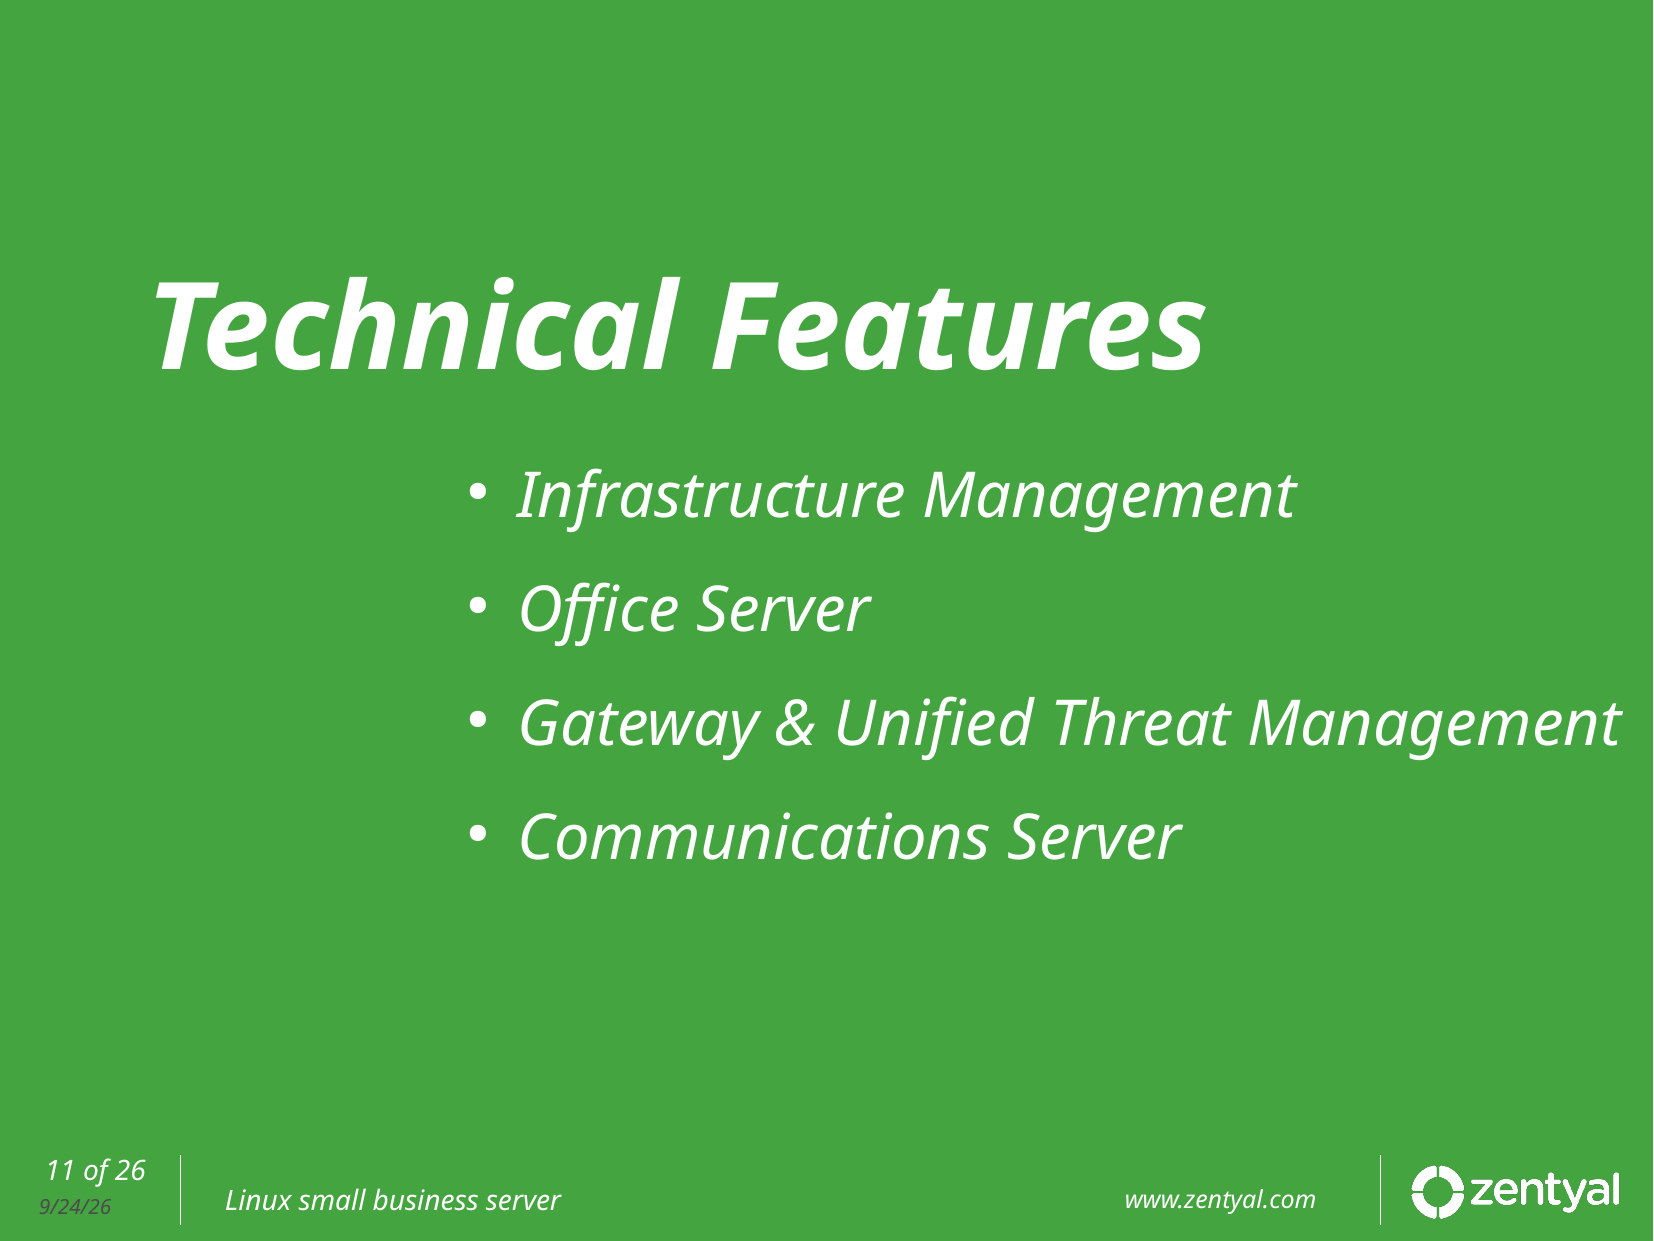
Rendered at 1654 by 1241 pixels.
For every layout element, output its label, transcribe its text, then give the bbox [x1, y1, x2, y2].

list Infrastructure Management Office Server Gateway & Unified Threat Management Communications Server [450, 450, 1653, 886]
picture [1394, 1151, 1636, 1232]
list Technical Features [146, 240, 1486, 406]
